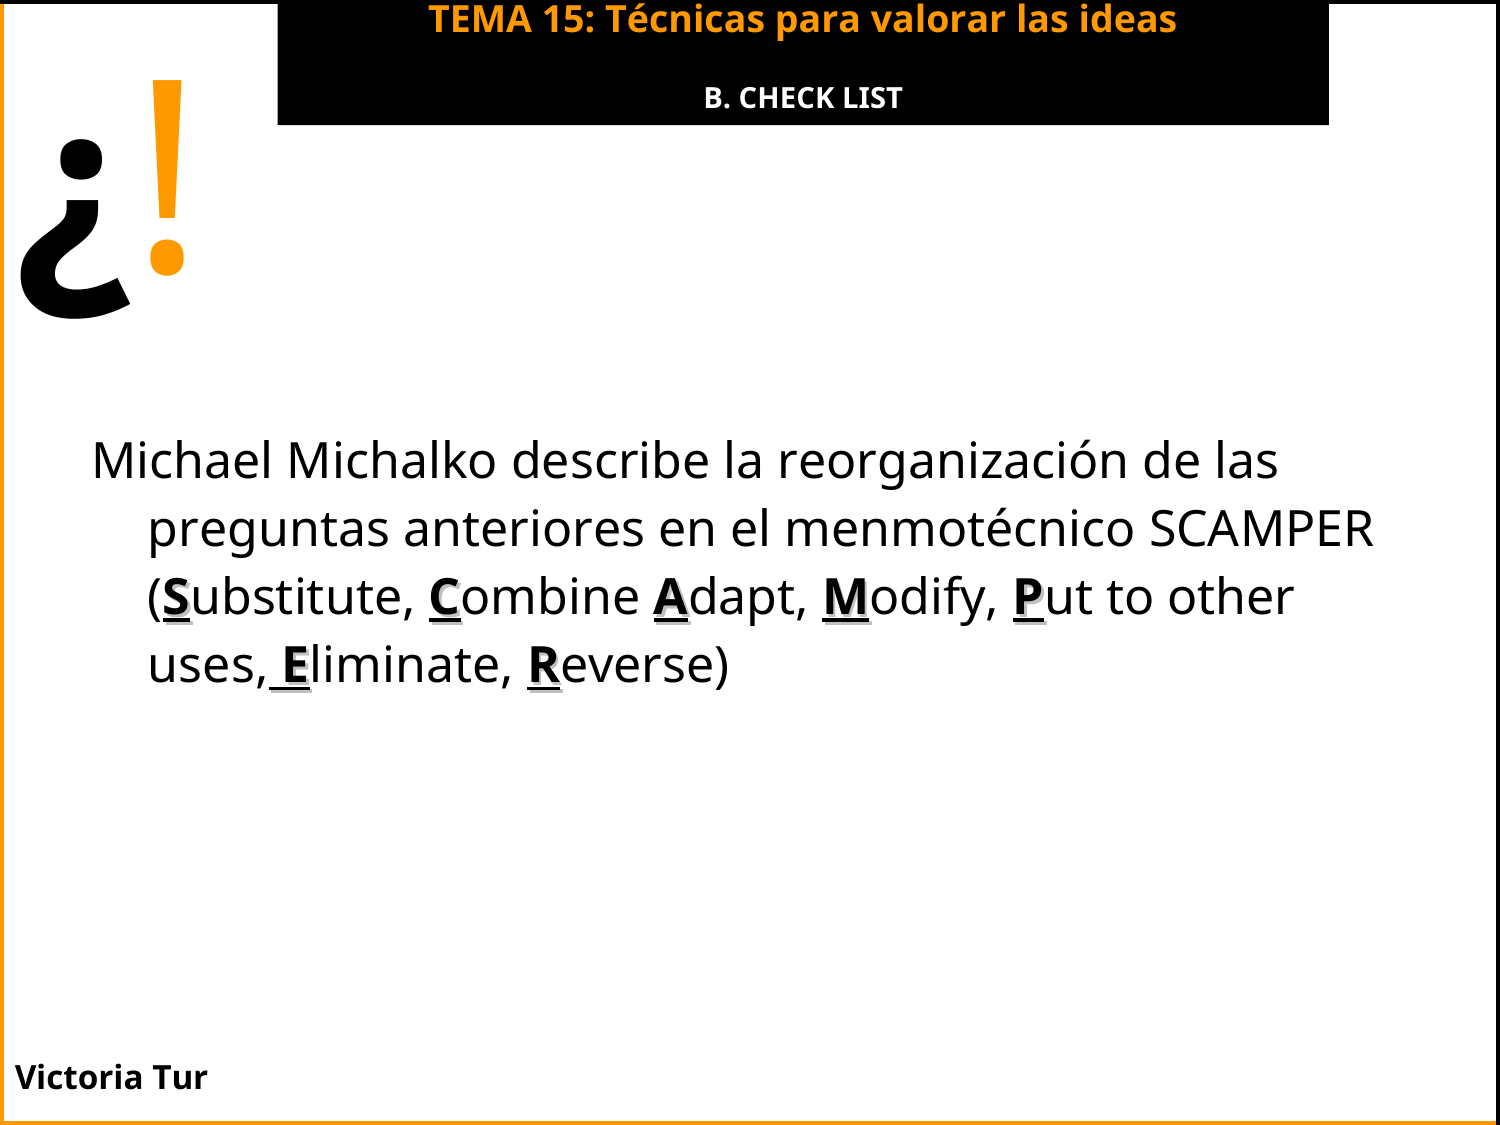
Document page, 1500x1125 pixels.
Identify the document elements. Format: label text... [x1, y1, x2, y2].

list Michael Michalko describe la reorganización de las preguntas anteriores en el menmotécnico SCAMPER (Substitute, Combine Adapt, Modify, Put to other uses, Eliminate, Reverse) [76, 255, 1427, 998]
